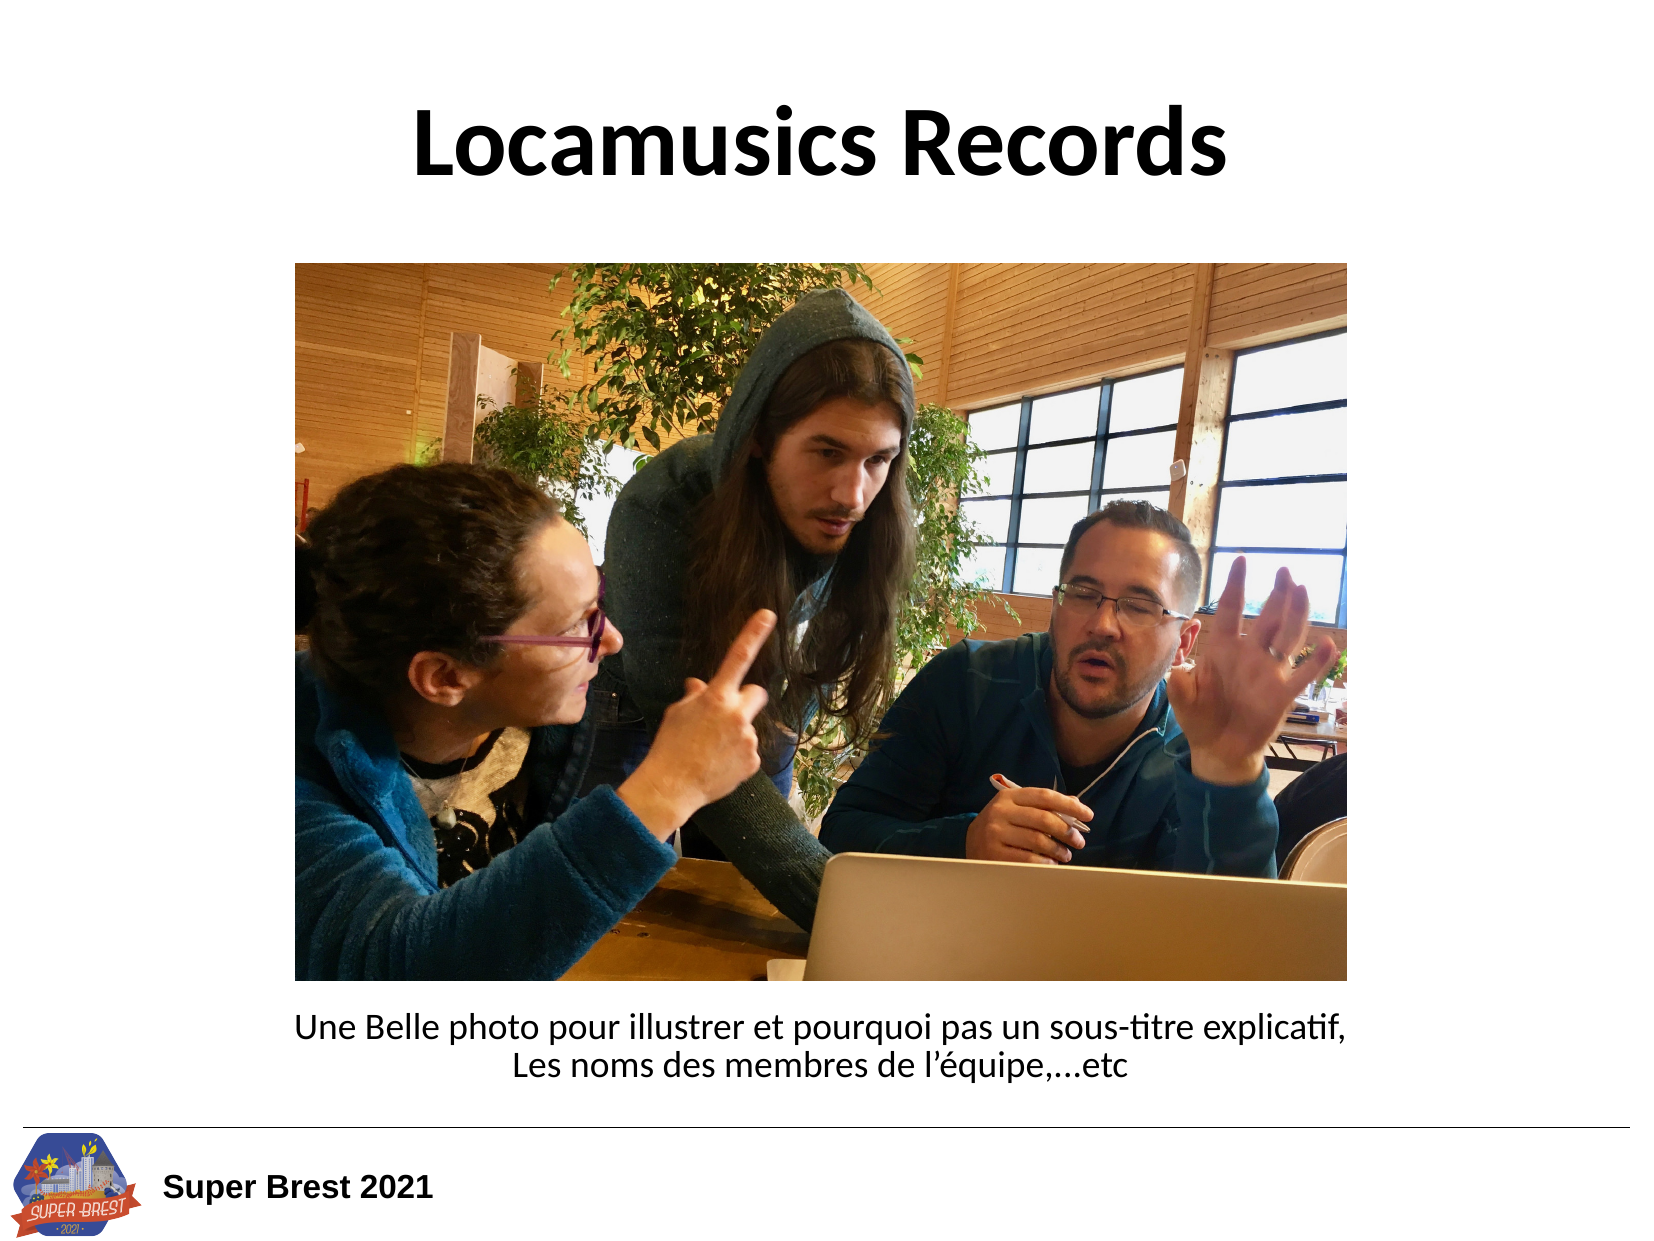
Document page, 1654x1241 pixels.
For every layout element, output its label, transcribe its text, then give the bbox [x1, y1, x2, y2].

title Locamusics Records [295, 47, 1347, 255]
picture [295, 263, 1347, 981]
text_box Super Brest 2021 [147, 1160, 1070, 1213]
text_box Une Belle photo pour illustrer et pourquoi pas un sous-titre explicatif, Les noms des membres de l’équipe,...etc [200, 1003, 1441, 1103]
picture [10, 1133, 142, 1238]
